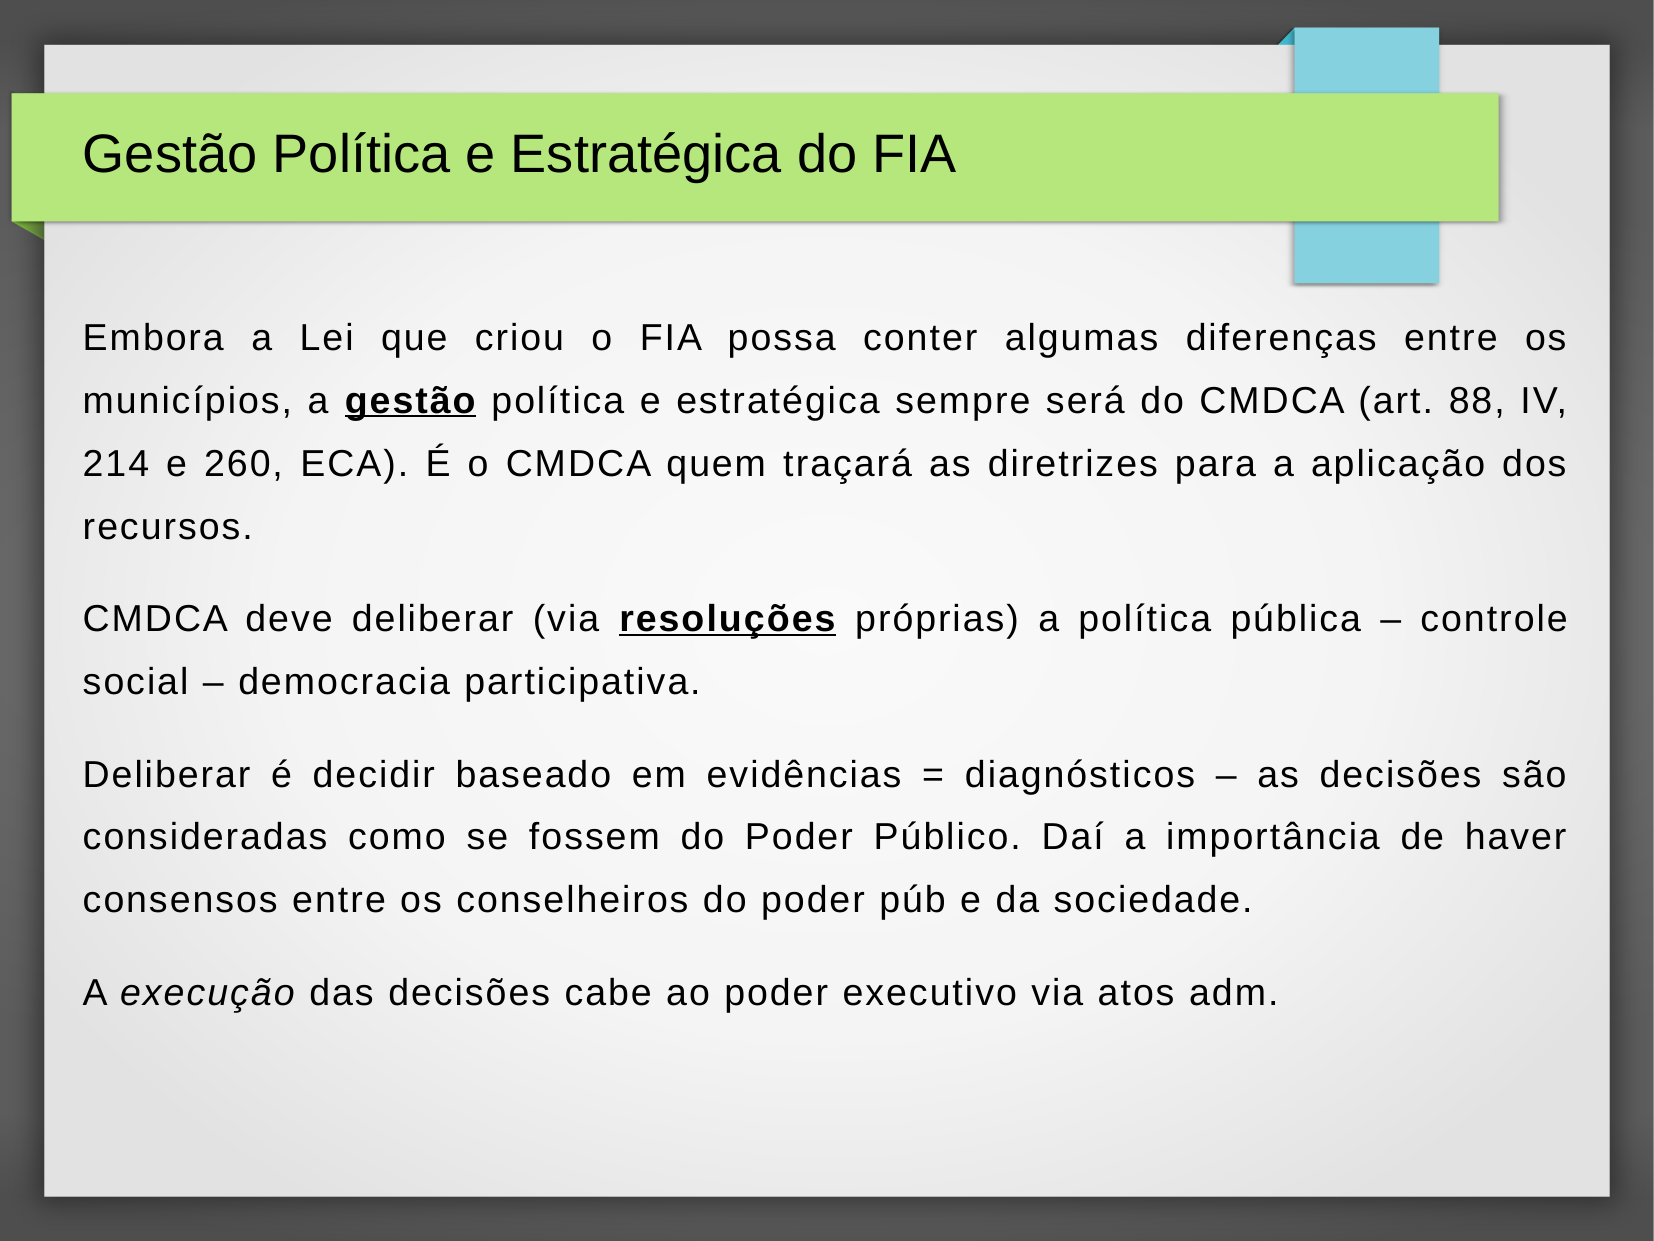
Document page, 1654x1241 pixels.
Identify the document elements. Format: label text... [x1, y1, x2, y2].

list Embora a Lei que criou o FIA possa conter algumas diferenças entre os municípios, a gestão política e estratégica sempre será do CMDCA (art. 88, IV, 214 e 260, ECA). É o CMDCA quem traçará as diretrizes para a aplicação dos recursos. CMDCA deve deliberar (via resoluções próprias) a política pública – controle social – democracia participativa. Deliberar é decidir baseado em evidências = diagnósticos – as decisões são consideradas como se fossem do Poder Público. Daí a importância de haver consensos entre os conselheiros do poder púb e da sociedade. A execução das decisões cabe ao poder executivo via atos adm. [82, 295, 1571, 1015]
title Gestão Política e Estratégica do FIA [82, 94, 1264, 213]
picture [0, 0, 1654, 1241]
